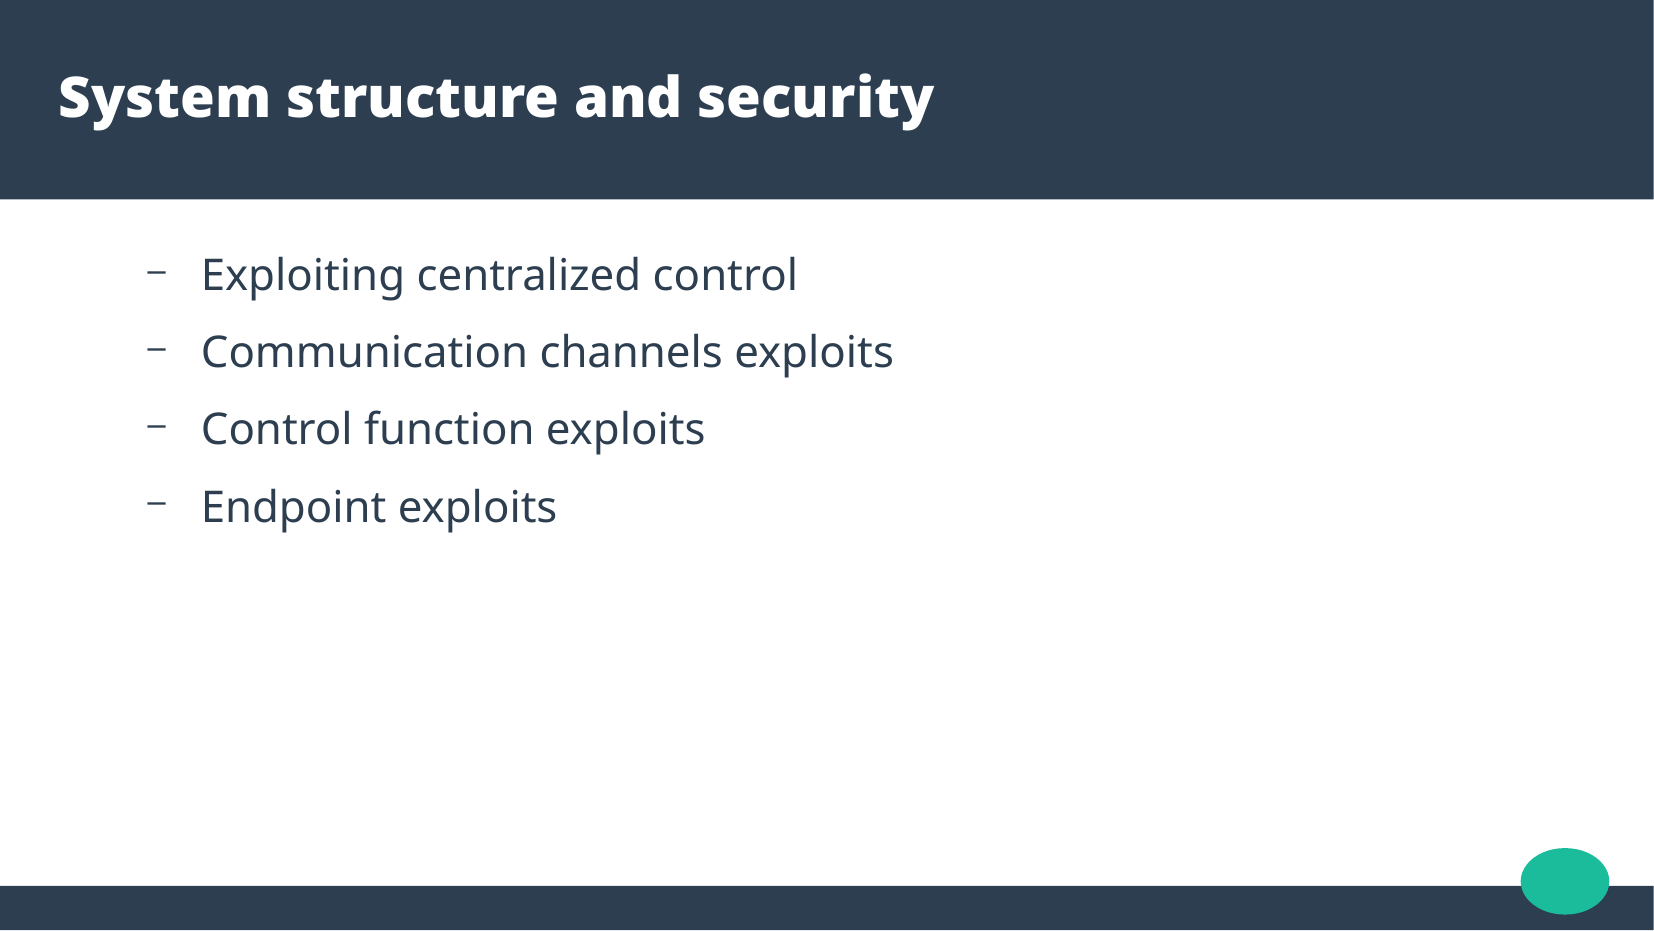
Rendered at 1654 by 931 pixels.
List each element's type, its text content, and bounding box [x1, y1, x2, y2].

list Exploiting centralized control Communication channels exploits Control function exploits Endpoint exploits [59, 243, 1595, 864]
title System structure and security [59, 37, 1595, 155]
